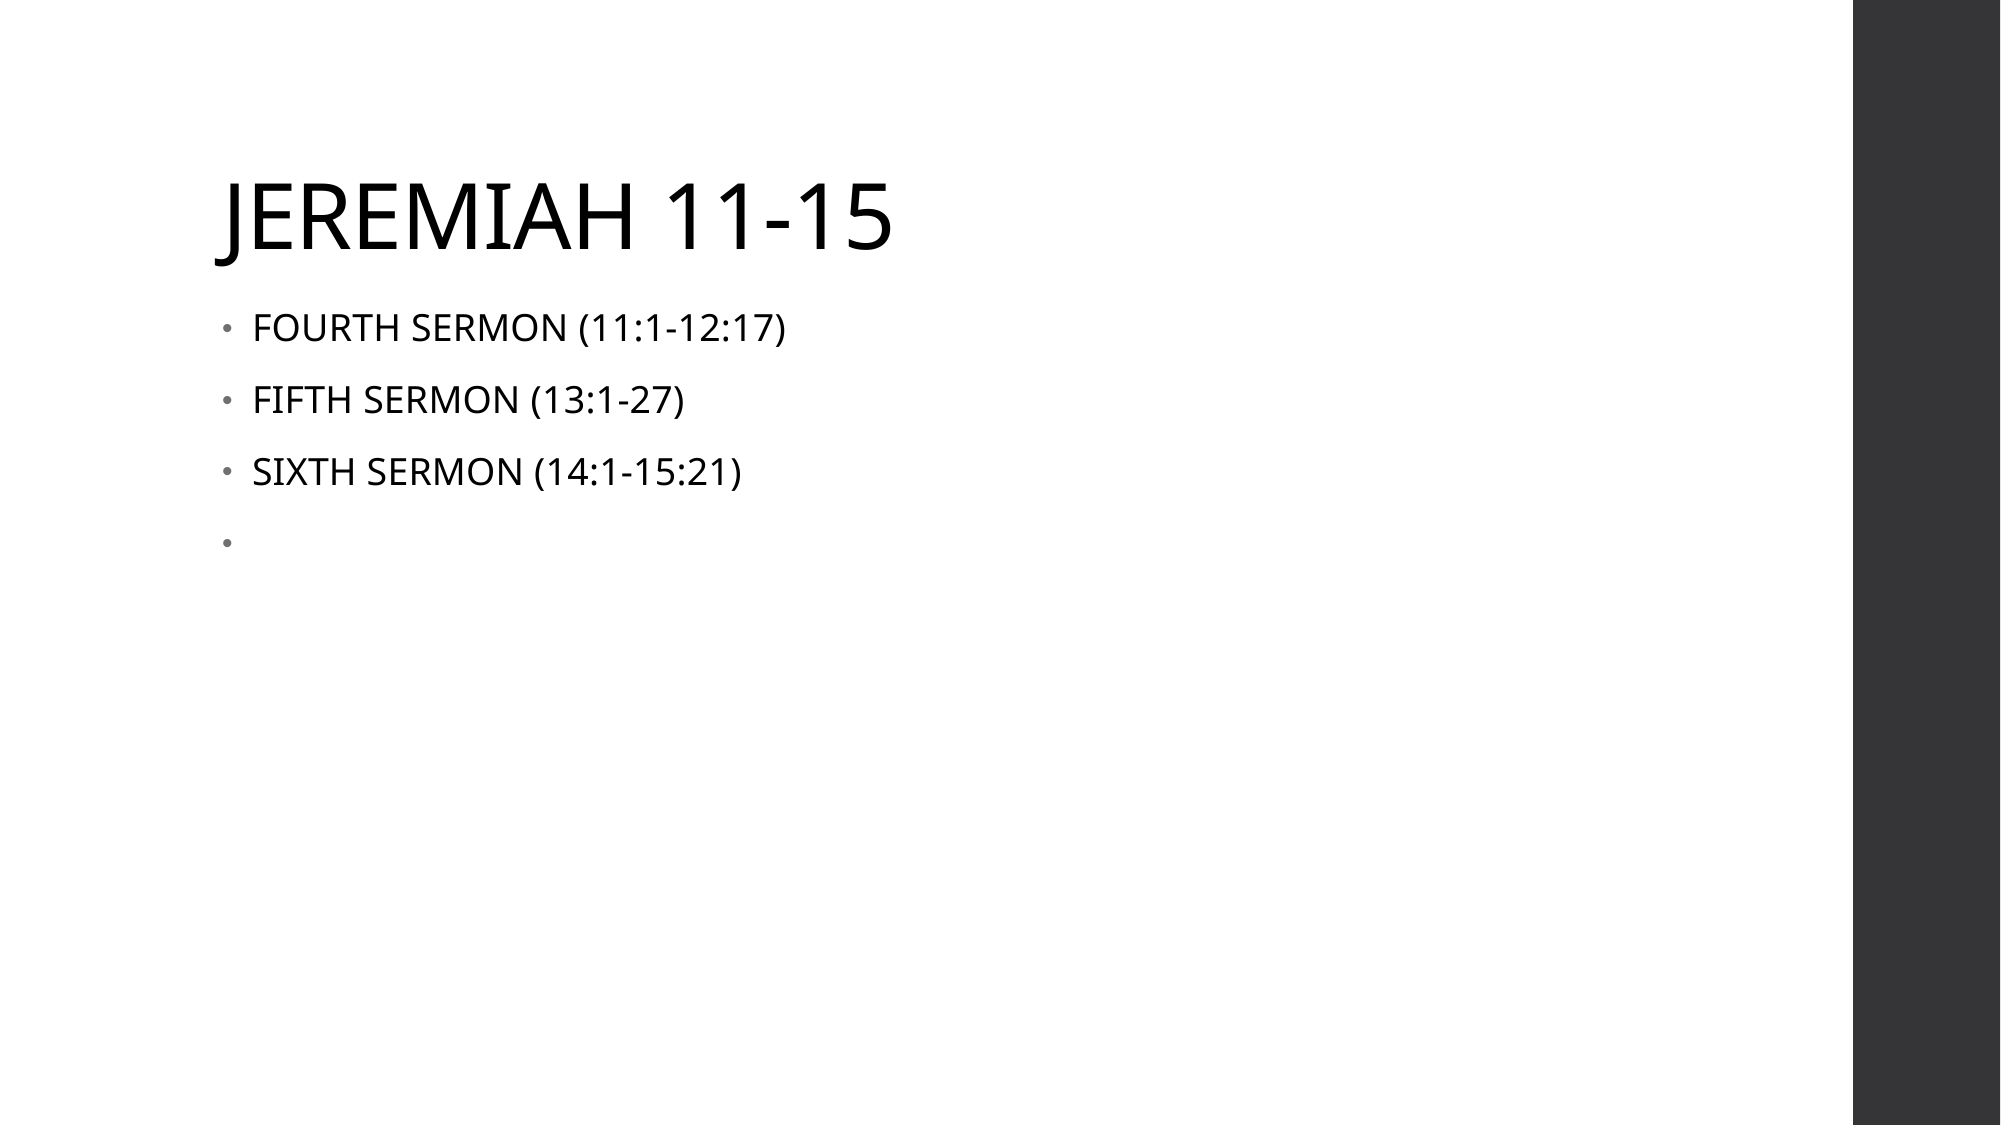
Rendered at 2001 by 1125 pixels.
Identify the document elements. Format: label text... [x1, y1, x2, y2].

title JEREMIAH 11-15 [206, 60, 1797, 278]
list FOURTH SERMON (11:1-12:17) FIFTH SERMON (13:1-27) SIXTH SERMON (14:1-15:21) [206, 299, 1617, 1014]
